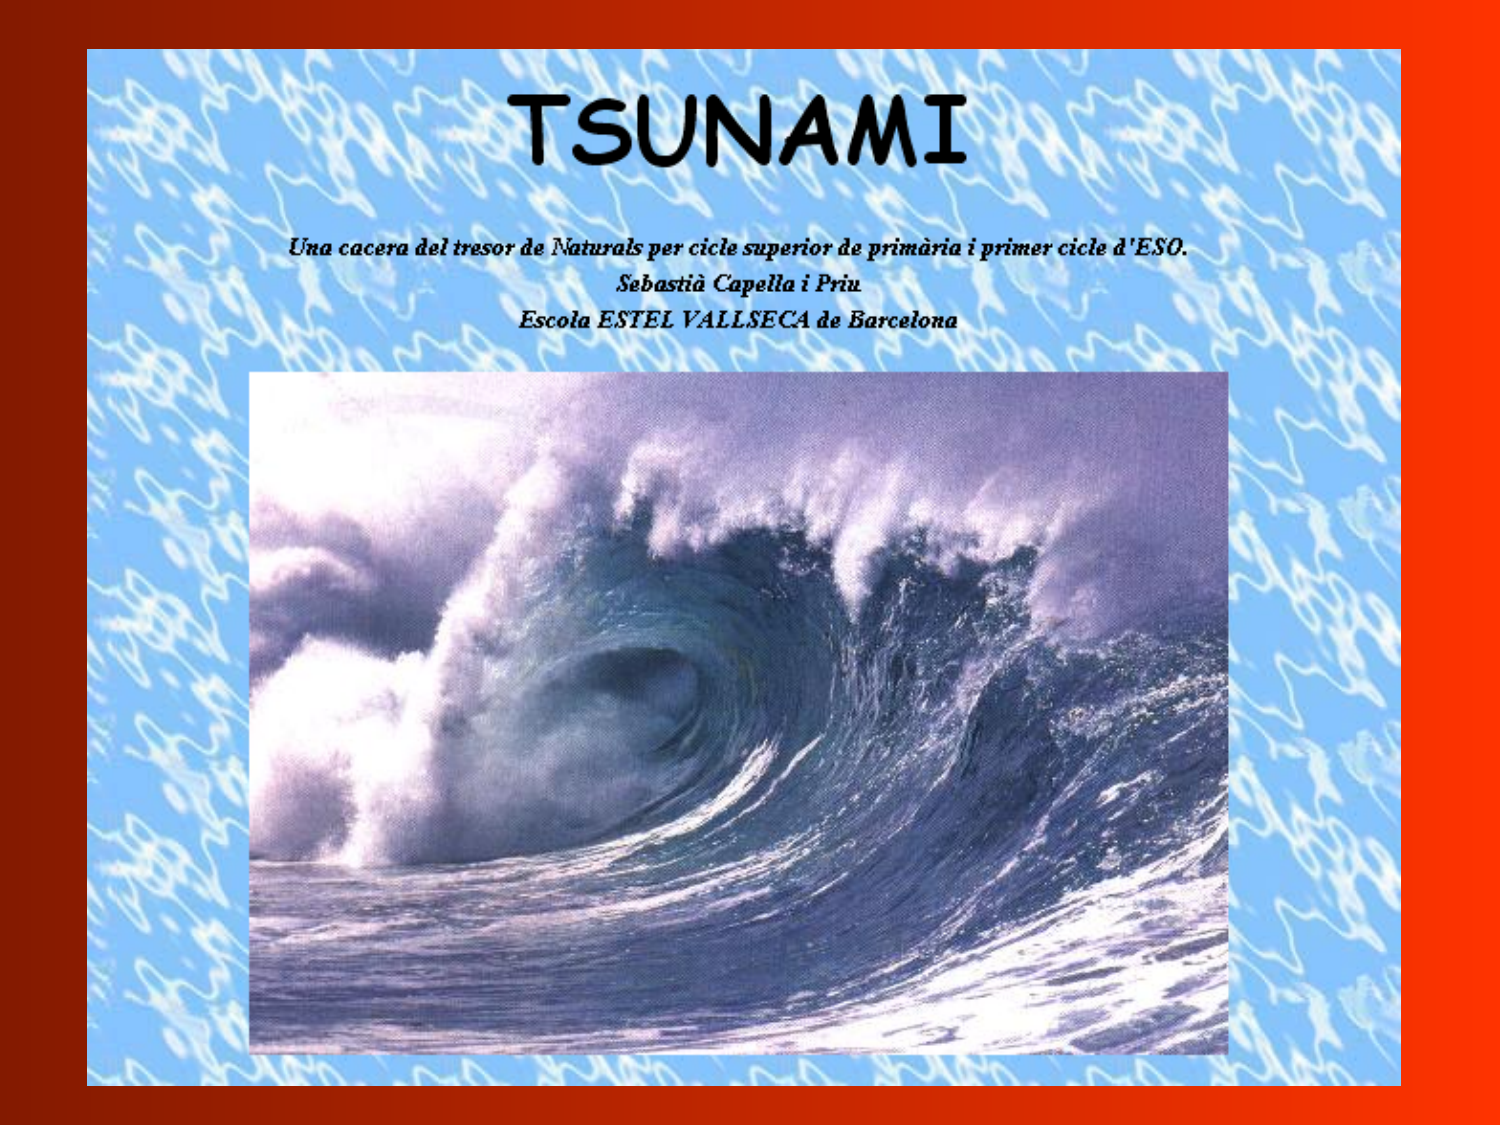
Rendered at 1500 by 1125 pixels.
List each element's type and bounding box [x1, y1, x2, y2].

picture [87, 49, 1401, 1086]
